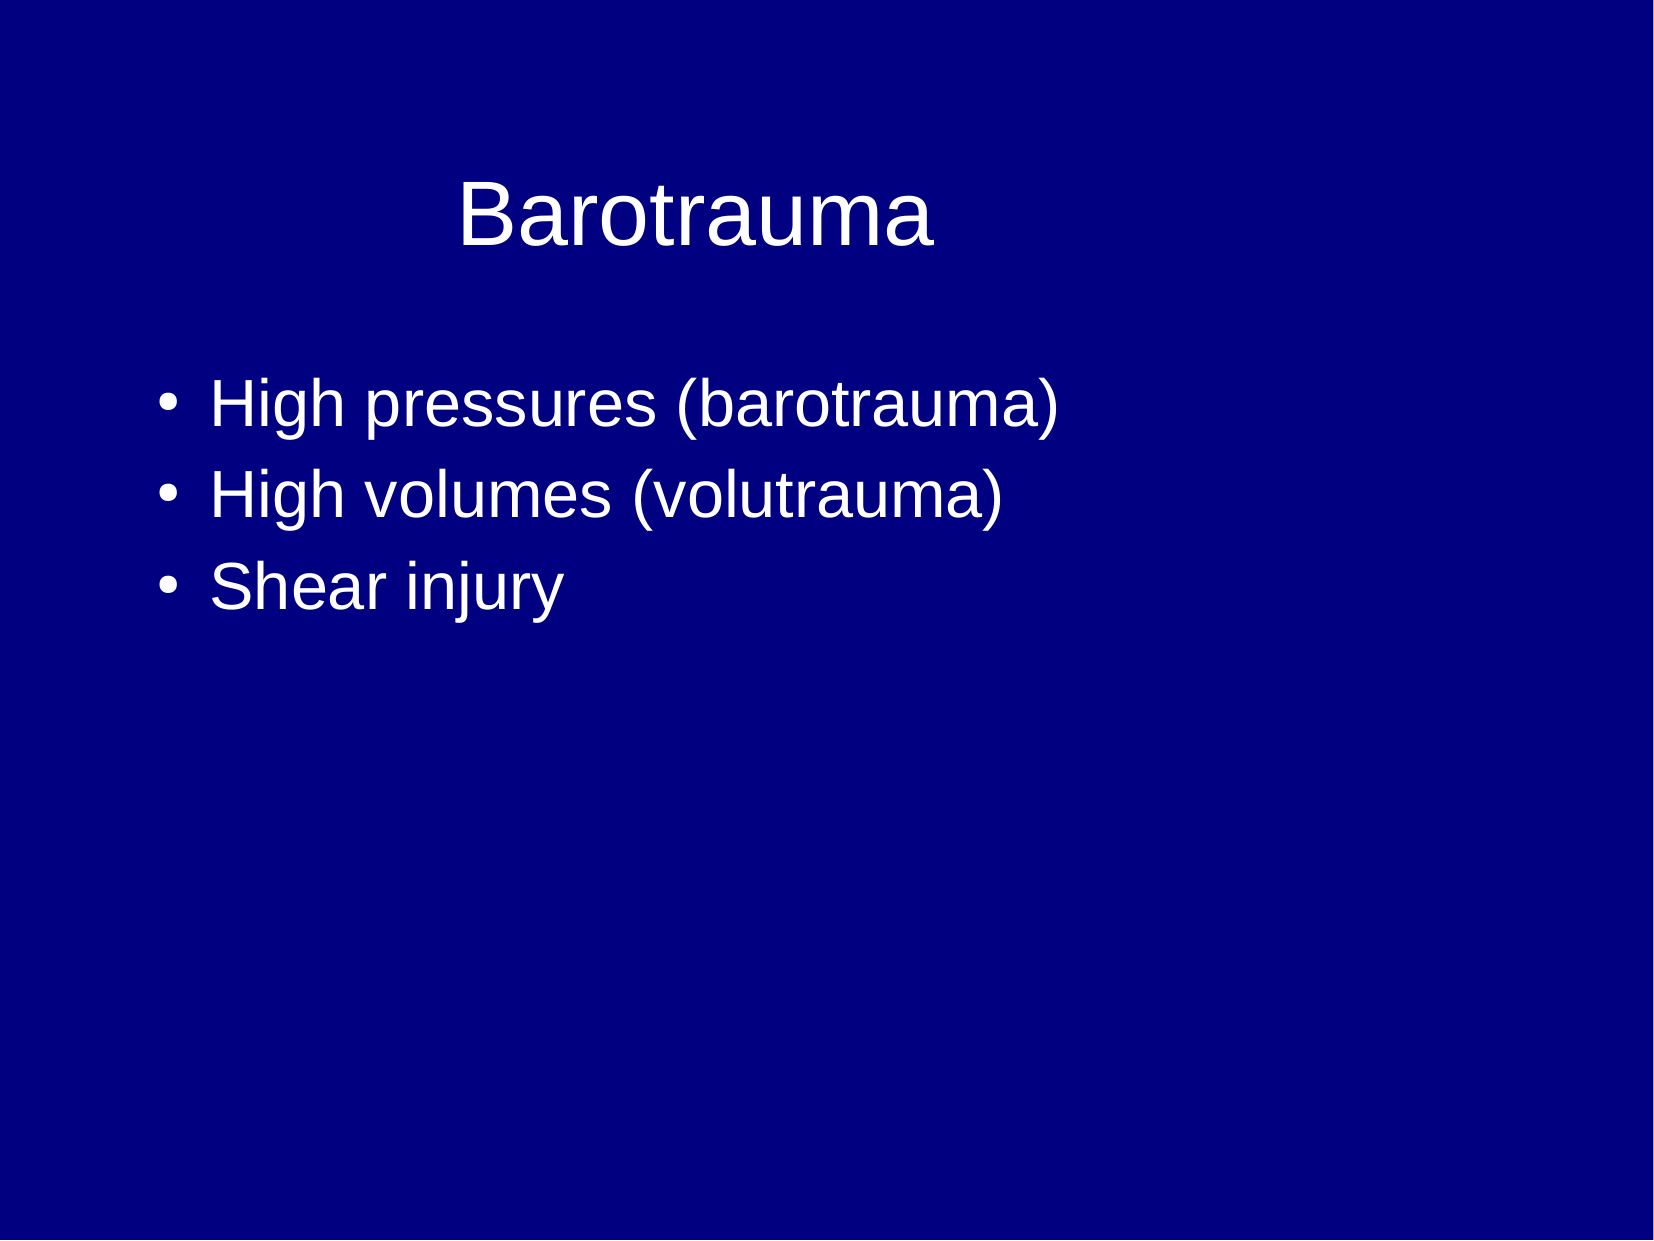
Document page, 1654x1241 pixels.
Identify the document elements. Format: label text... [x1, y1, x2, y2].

title Barotrauma [124, 110, 1268, 317]
list High pressures (barotrauma) High volumes (volutrauma) Shear injury [124, 358, 1530, 1103]
